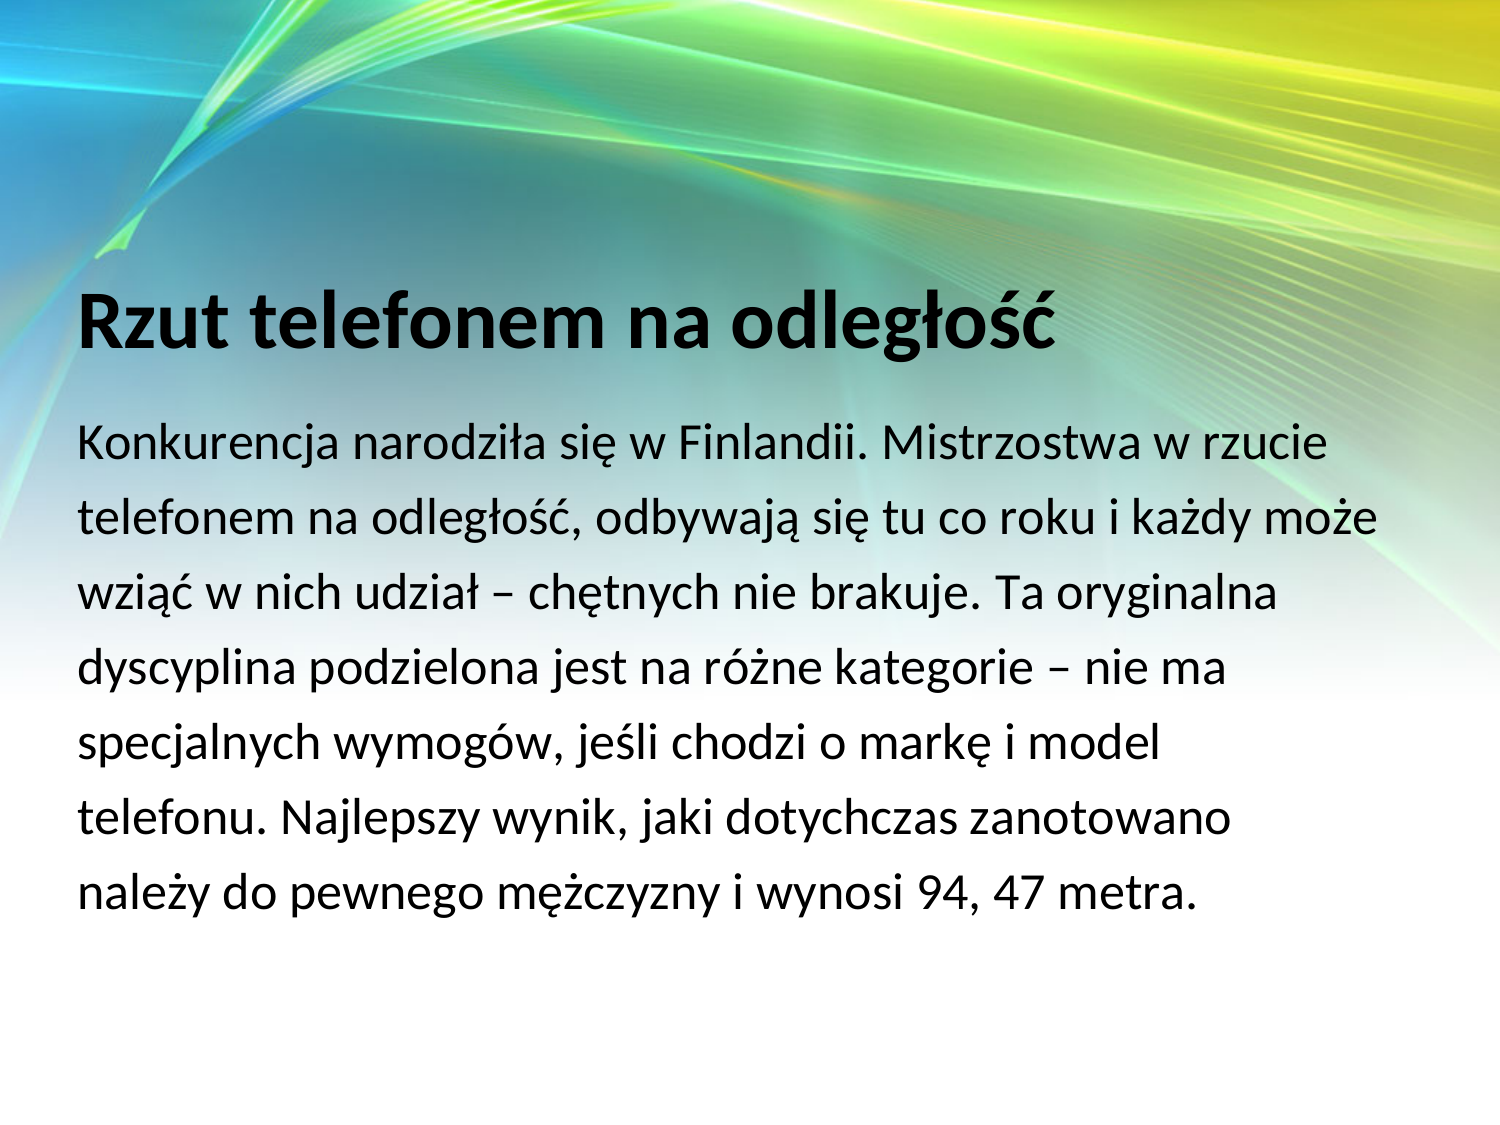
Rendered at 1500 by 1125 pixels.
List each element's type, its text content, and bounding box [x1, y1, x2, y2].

picture [0, 0, 1500, 1125]
text_box Rzut telefonem na odległość Konkurencja narodziła się w Finlandii. Mistrzostwa w rzucie telefonem na odległość, odbywają się tu co roku i każdy może wziąć w nich udział – chętnych nie brakuje. Ta oryginalna dyscyplina podzielona jest na różne kategorie – nie ma specjalnych wymogów, jeśli chodzi o markę i model telefonu. Najlepszy wynik, jaki dotychczas zanotowano należy do pewnego mężczyzny i wynosi 94, 47 metra. [62, 237, 1426, 928]
